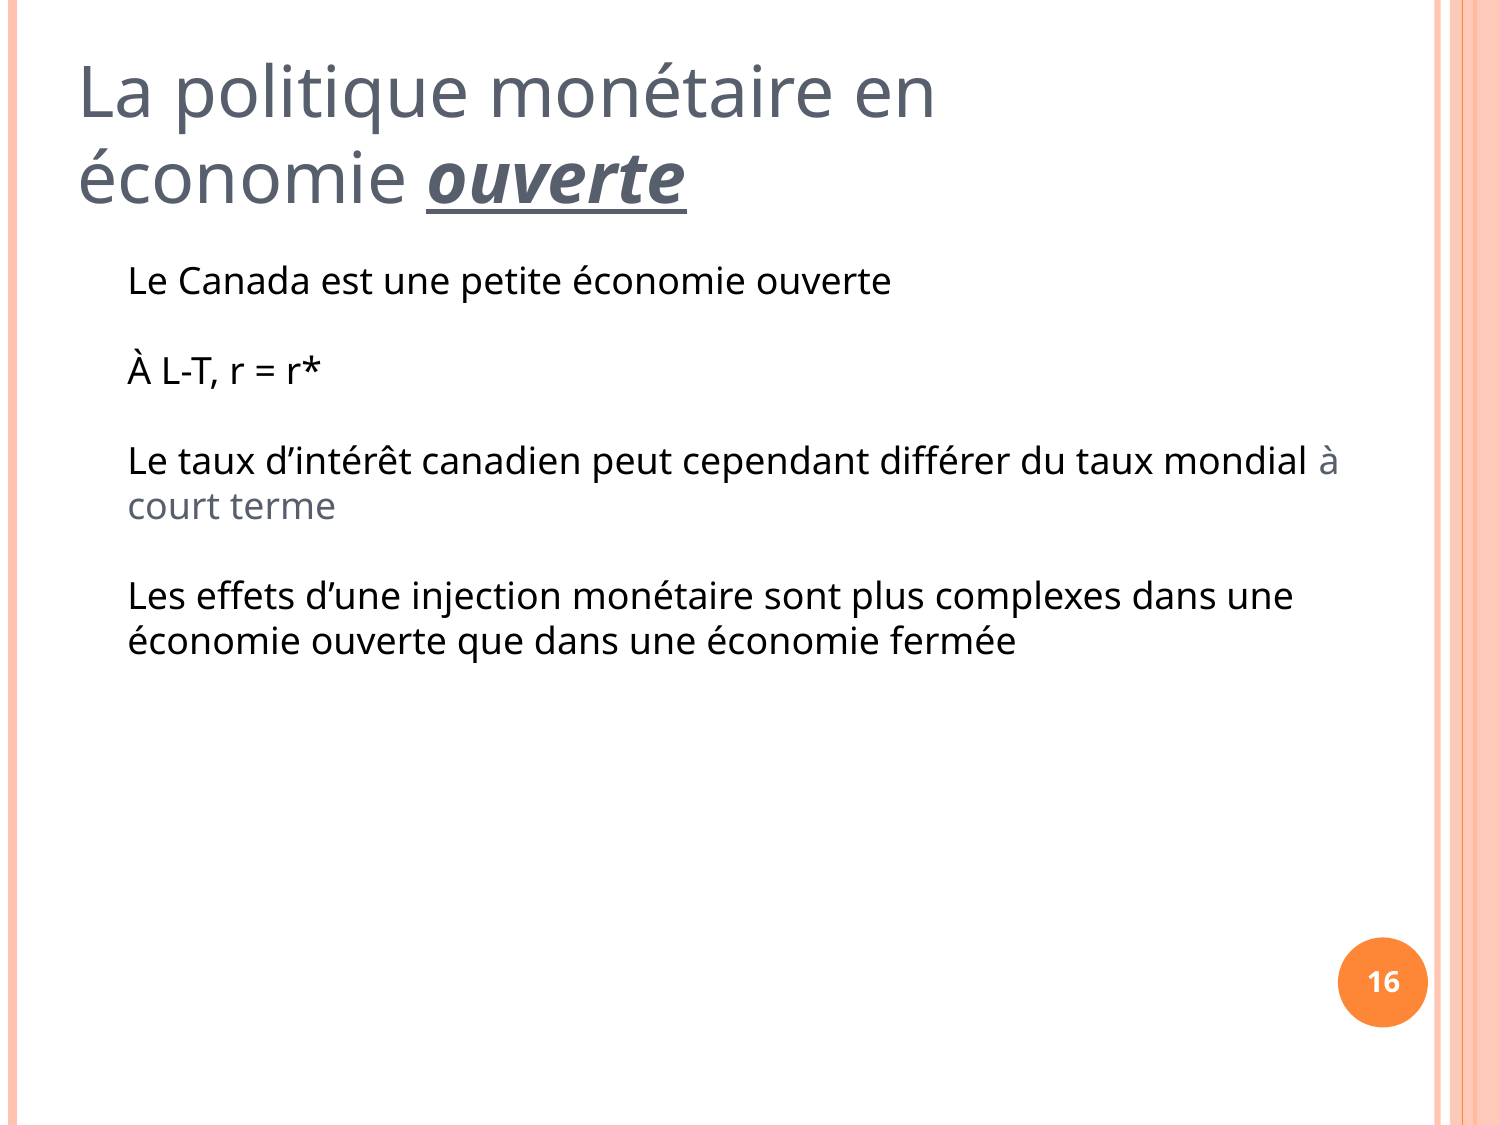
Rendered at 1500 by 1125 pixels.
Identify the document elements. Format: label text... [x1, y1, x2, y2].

title La politique monétaire en économie ouverte [62, 37, 1450, 225]
list Le Canada est une petite économie ouverte À L-T, r = r* Le taux d’intérêt canadien peut cependant différer du taux mondial à court terme Les effets d’une injection monétaire sont plus complexes dans une économie ouverte que dans une économie fermée [112, 249, 1388, 1000]
slide_number <numéro> [1333, 940, 1434, 1027]
